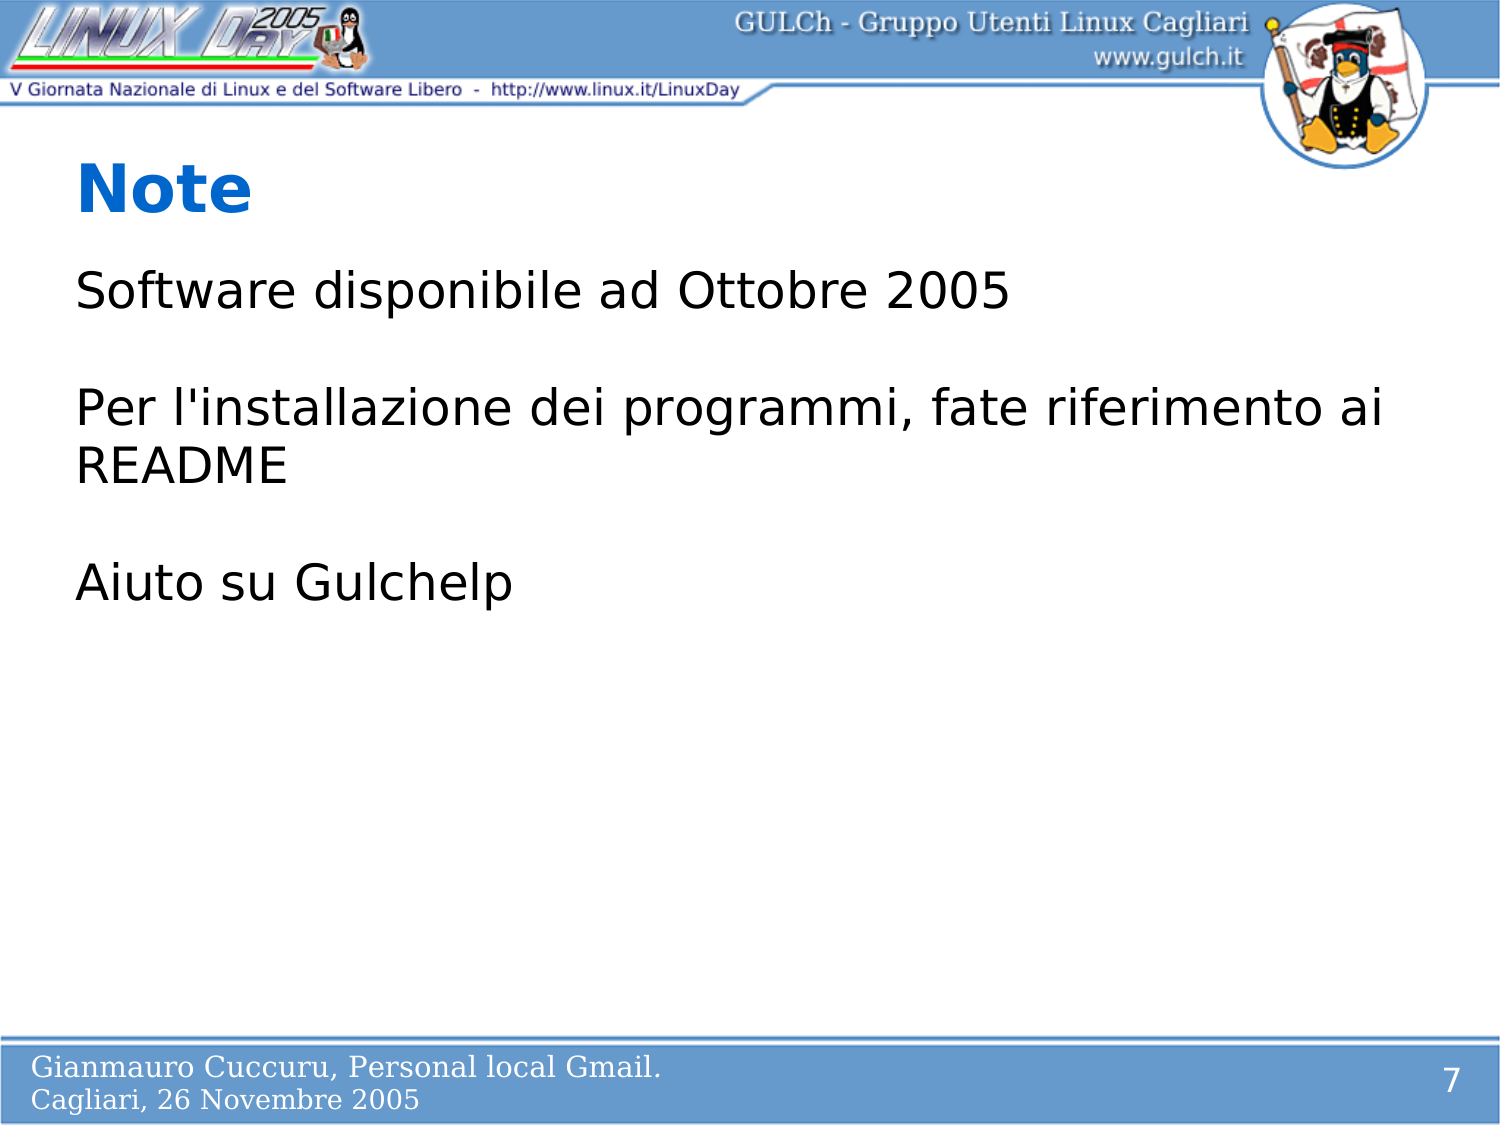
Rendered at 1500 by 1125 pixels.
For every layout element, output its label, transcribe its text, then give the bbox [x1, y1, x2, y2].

text_box Note [75, 149, 255, 228]
text_box Software disponibile ad Ottobre 2005 Per l'installazione dei programmi, fate riferimento ai README Aiuto su Gulchelp [75, 262, 1426, 1013]
picture [0, 0, 1500, 1125]
